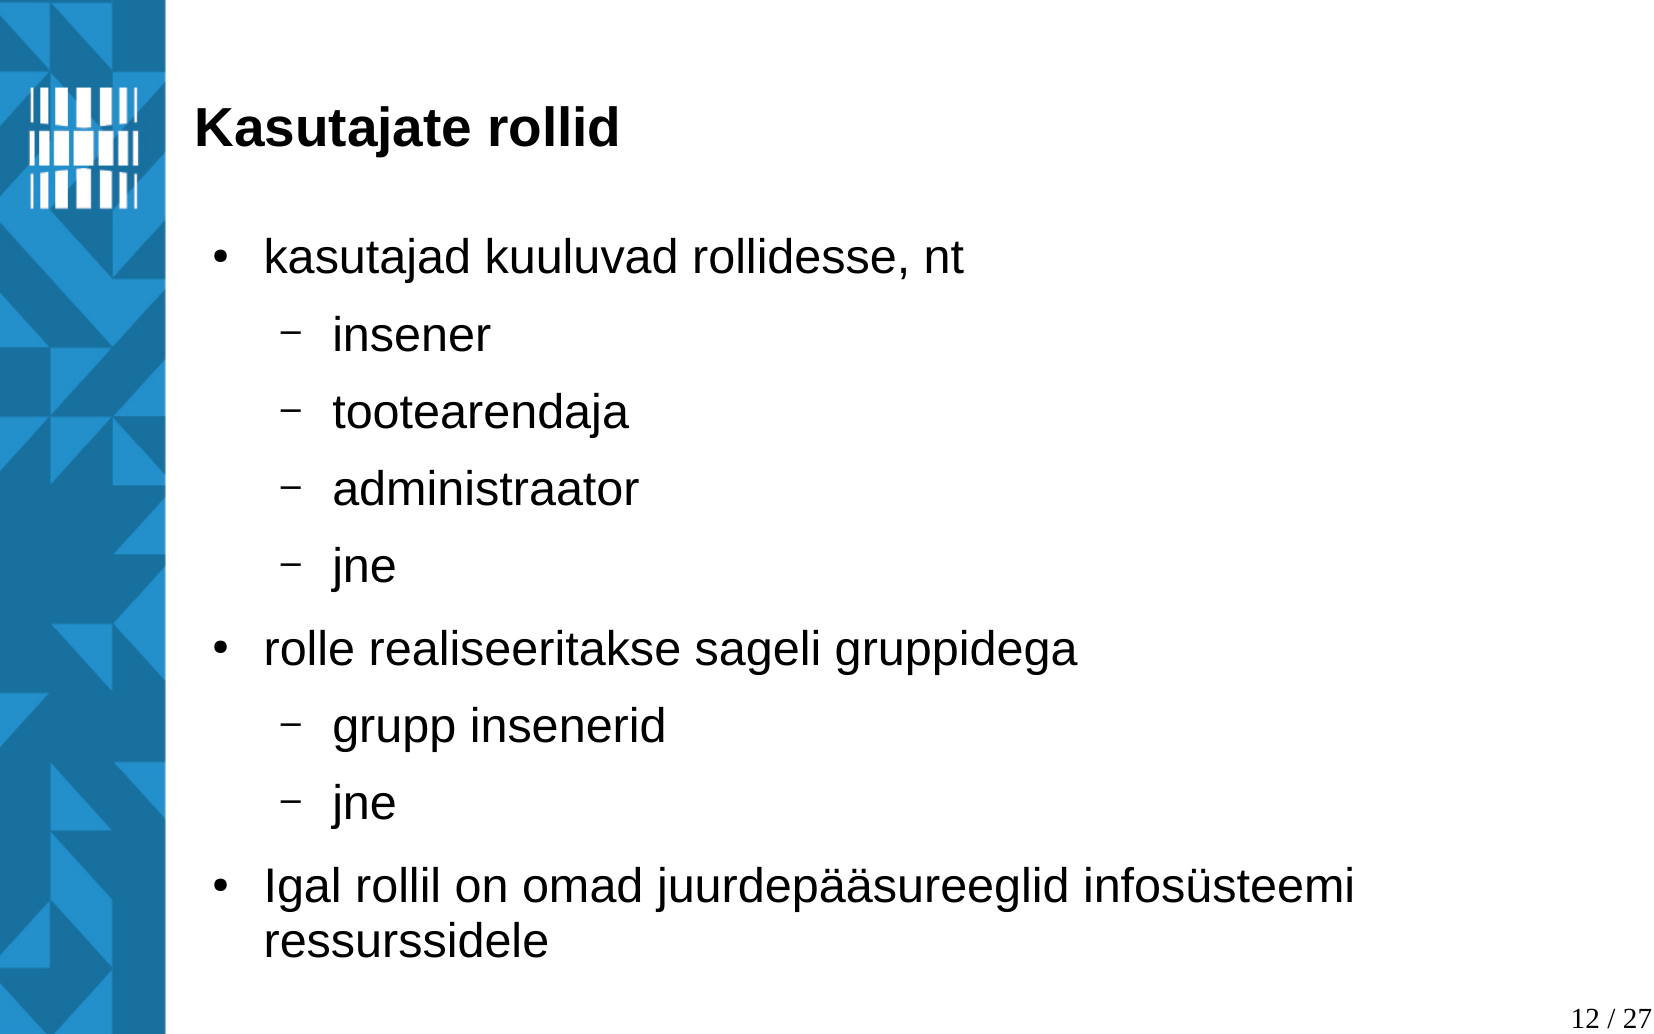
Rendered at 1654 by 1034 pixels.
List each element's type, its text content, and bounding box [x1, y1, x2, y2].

title Kasutajate rollid [194, 41, 1536, 214]
list kasutajad kuuluvad rollidesse, nt insener tootearendaja administraator jne rolle realiseeritakse sageli gruppidega grupp insenerid jne Igal rollil on omad juurdepääsureeglid infosüsteemi ressurssidele [194, 230, 1536, 973]
